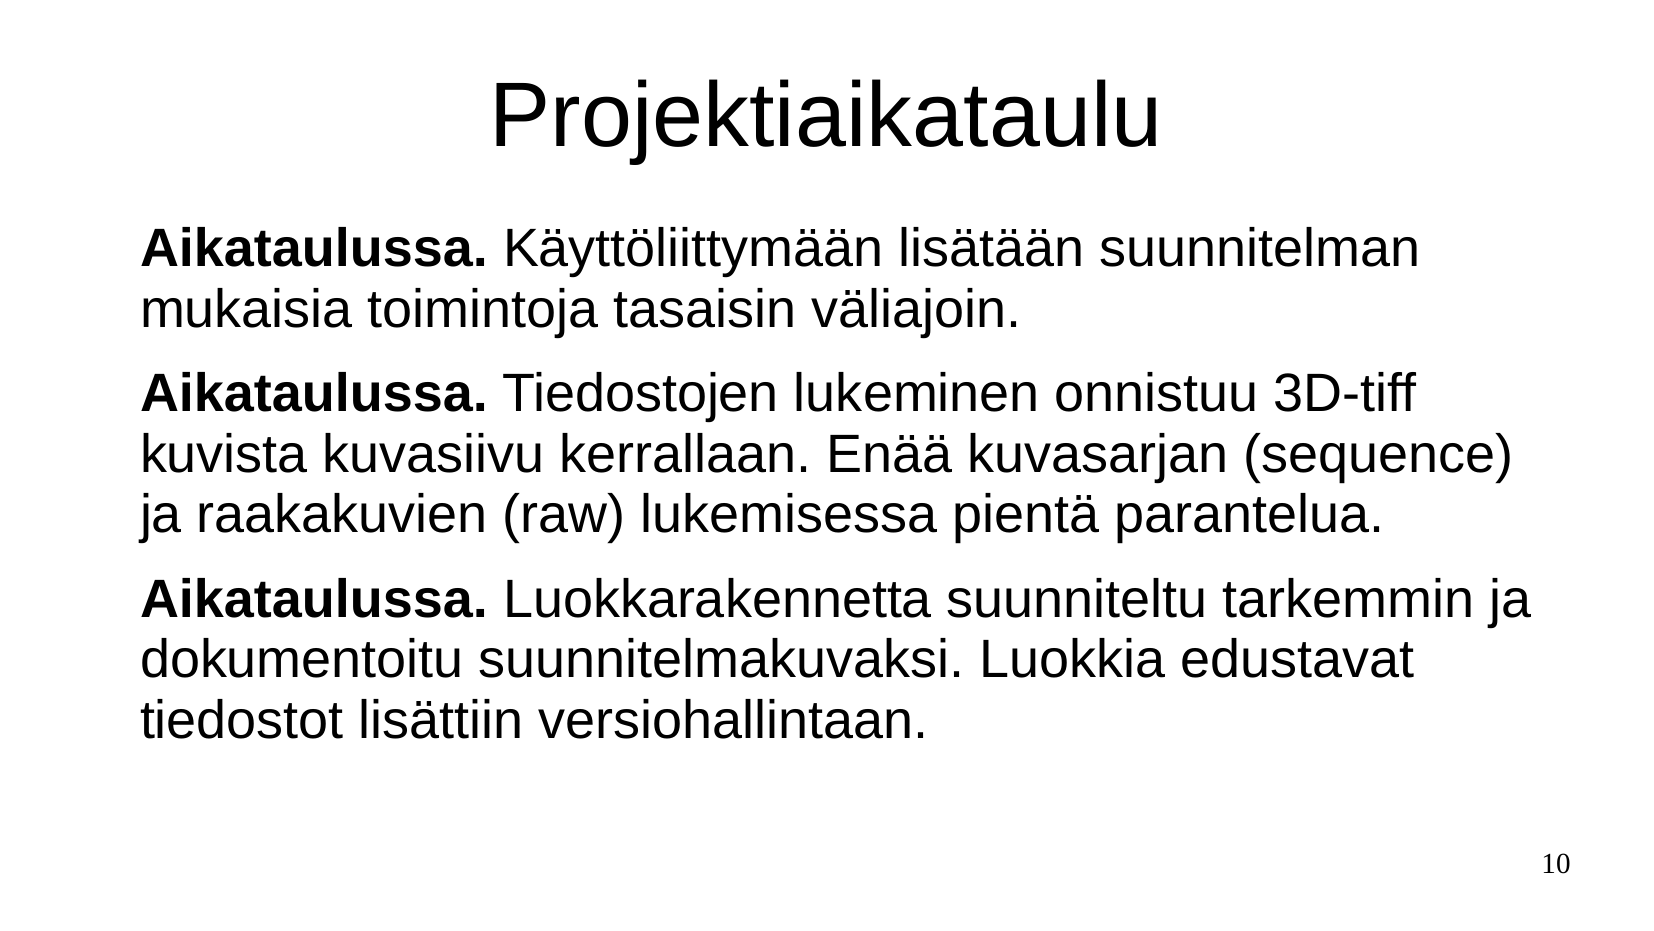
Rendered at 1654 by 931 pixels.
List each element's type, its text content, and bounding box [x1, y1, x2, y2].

title Projektiaikataulu [82, 37, 1571, 193]
list Aikataulussa. Käyttöliittymään lisätään suunnitelman mukaisia toimintoja tasaisin väliajoin. Aikataulussa. Tiedostojen lukeminen onnistuu 3D-tiff kuvista kuvasiivu kerrallaan. Enää kuvasarjan (sequence) ja raakakuvien (raw) lukemisessa pientä parantelua. Aikataulussa. Luokkarakennetta suunniteltu tarkemmin ja dokumentoitu suunnitelmakuvaksi. Luokkia edustavat tiedostot lisättiin versiohallintaan. [82, 217, 1571, 758]
